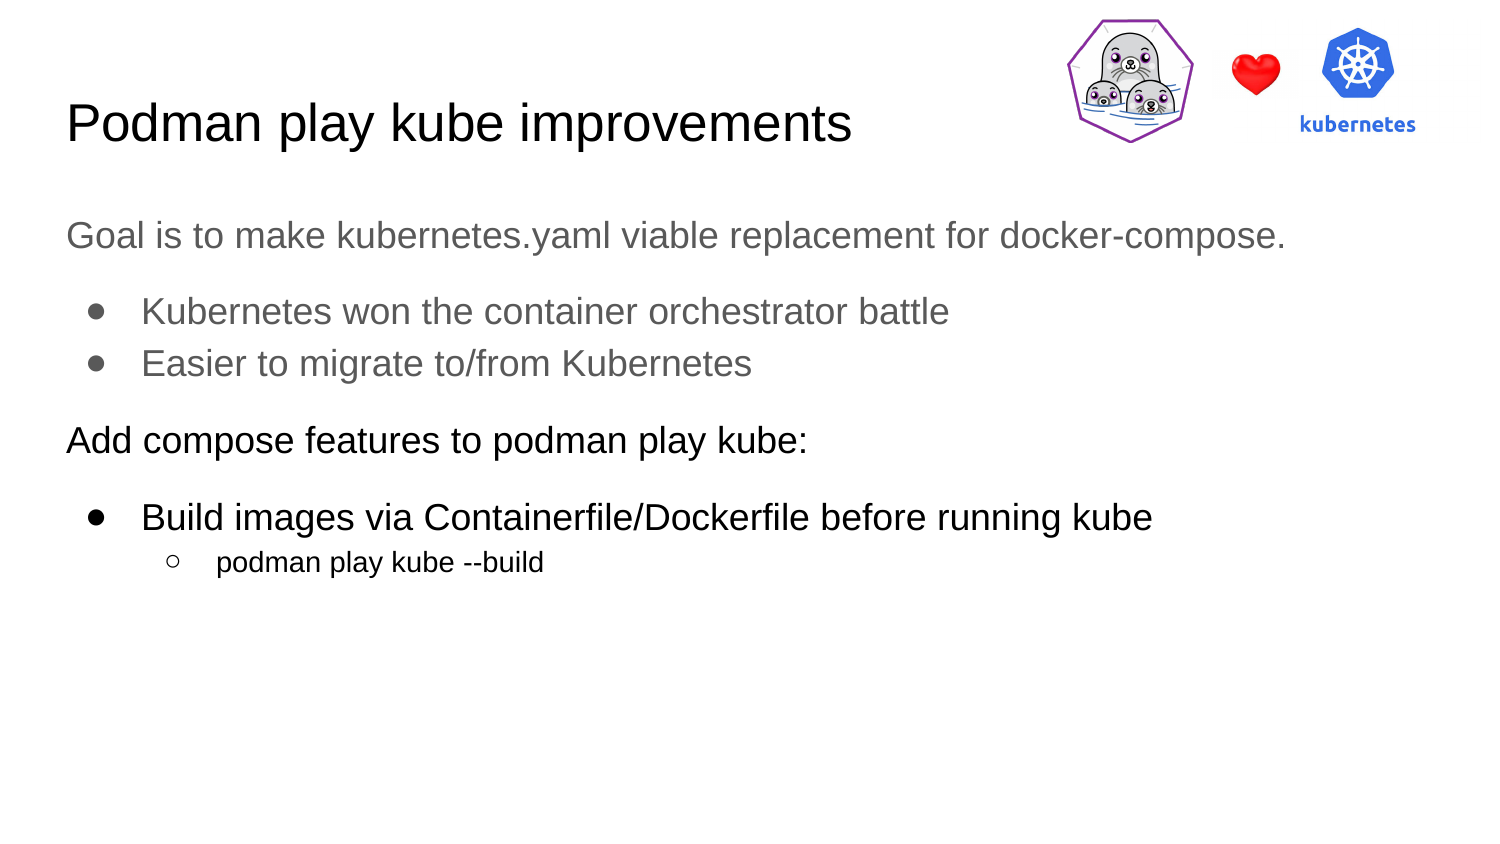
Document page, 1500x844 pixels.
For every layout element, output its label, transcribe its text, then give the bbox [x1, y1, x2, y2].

title Podman play kube improvements [51, 72, 1449, 167]
picture [1067, 19, 1194, 143]
picture [1212, 19, 1481, 143]
list Goal is to make kubernetes.yaml viable replacement for docker-compose. Kubernetes won the container orchestrator battle Easier to migrate to/from Kubernetes Add compose features to podman play kube: Build images via Containerfile/Dockerfile before running kube podman play kube --build [51, 189, 1449, 750]
